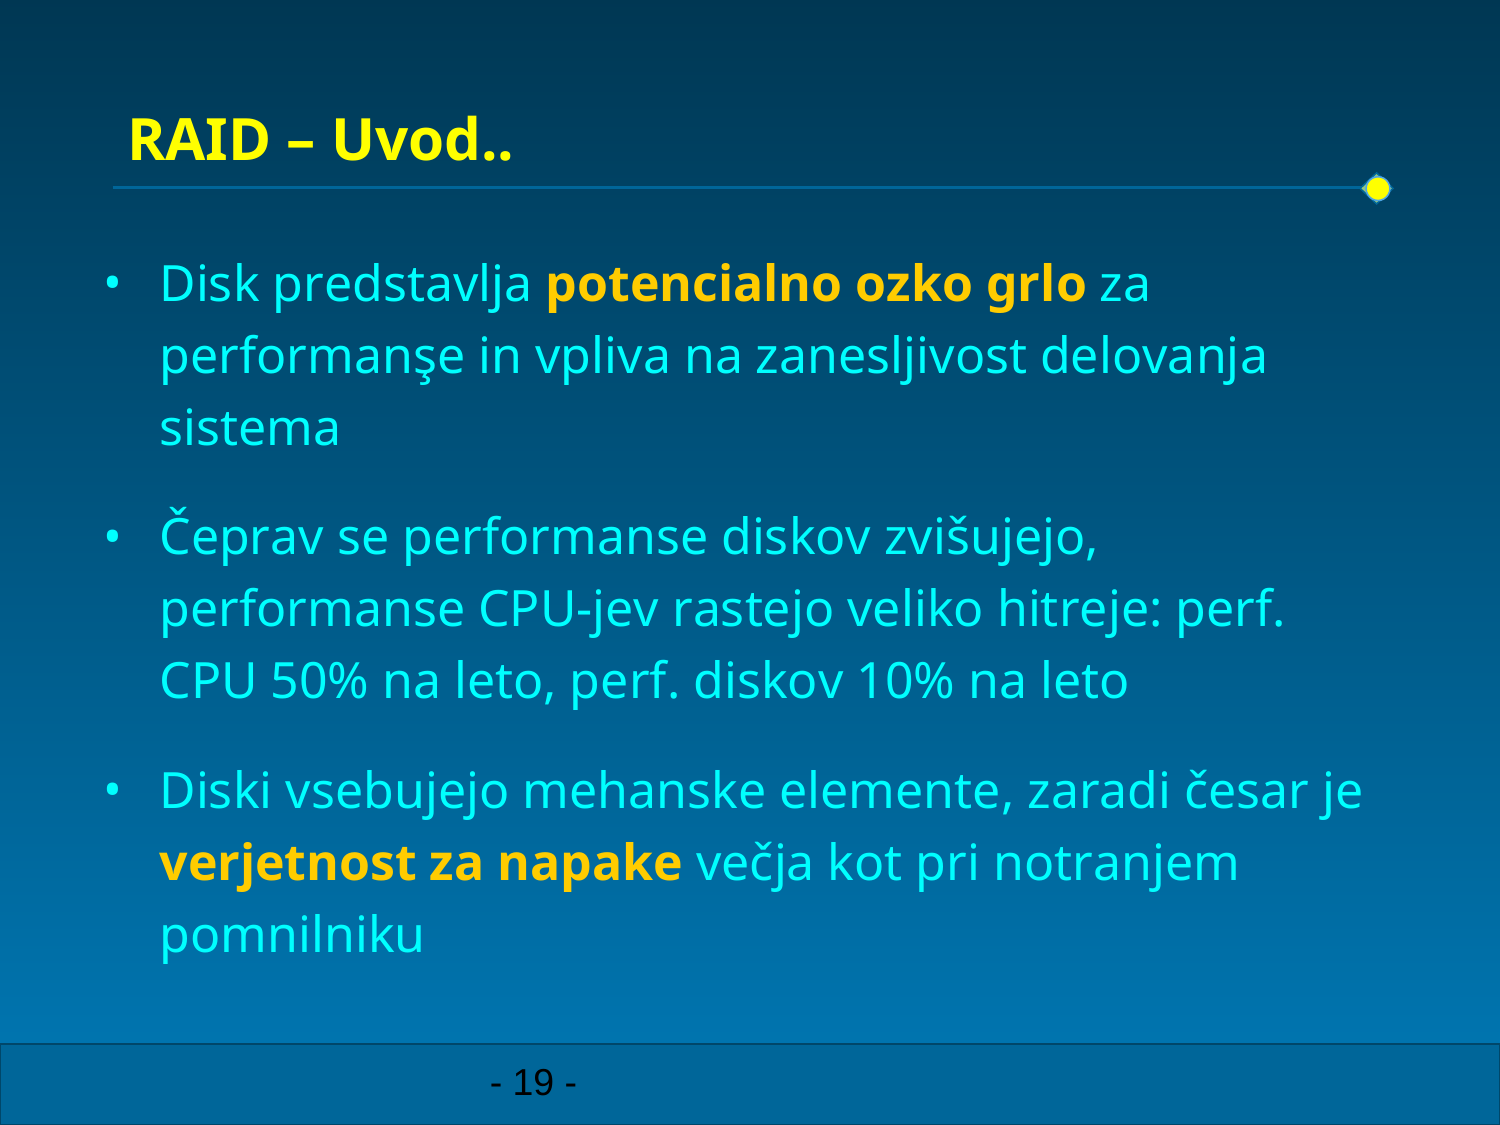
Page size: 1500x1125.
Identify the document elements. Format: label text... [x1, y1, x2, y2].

list Disk predstavlja potencialno ozko grlo za performanşe in vpliva na zanesljivost delovanja sistema Čeprav se performanse diskov zvišujejo, performanse CPU-jev rastejo veliko hitreje: perf. CPU 50% na leto, perf. diskov 10% na leto Diski vsebujejo mehanske elemente, zaradi česar je verjetnost za napake večja kot pri notranjem pomnilniku [88, 231, 1412, 1040]
title RAID – Uvod.. [112, 94, 1388, 181]
